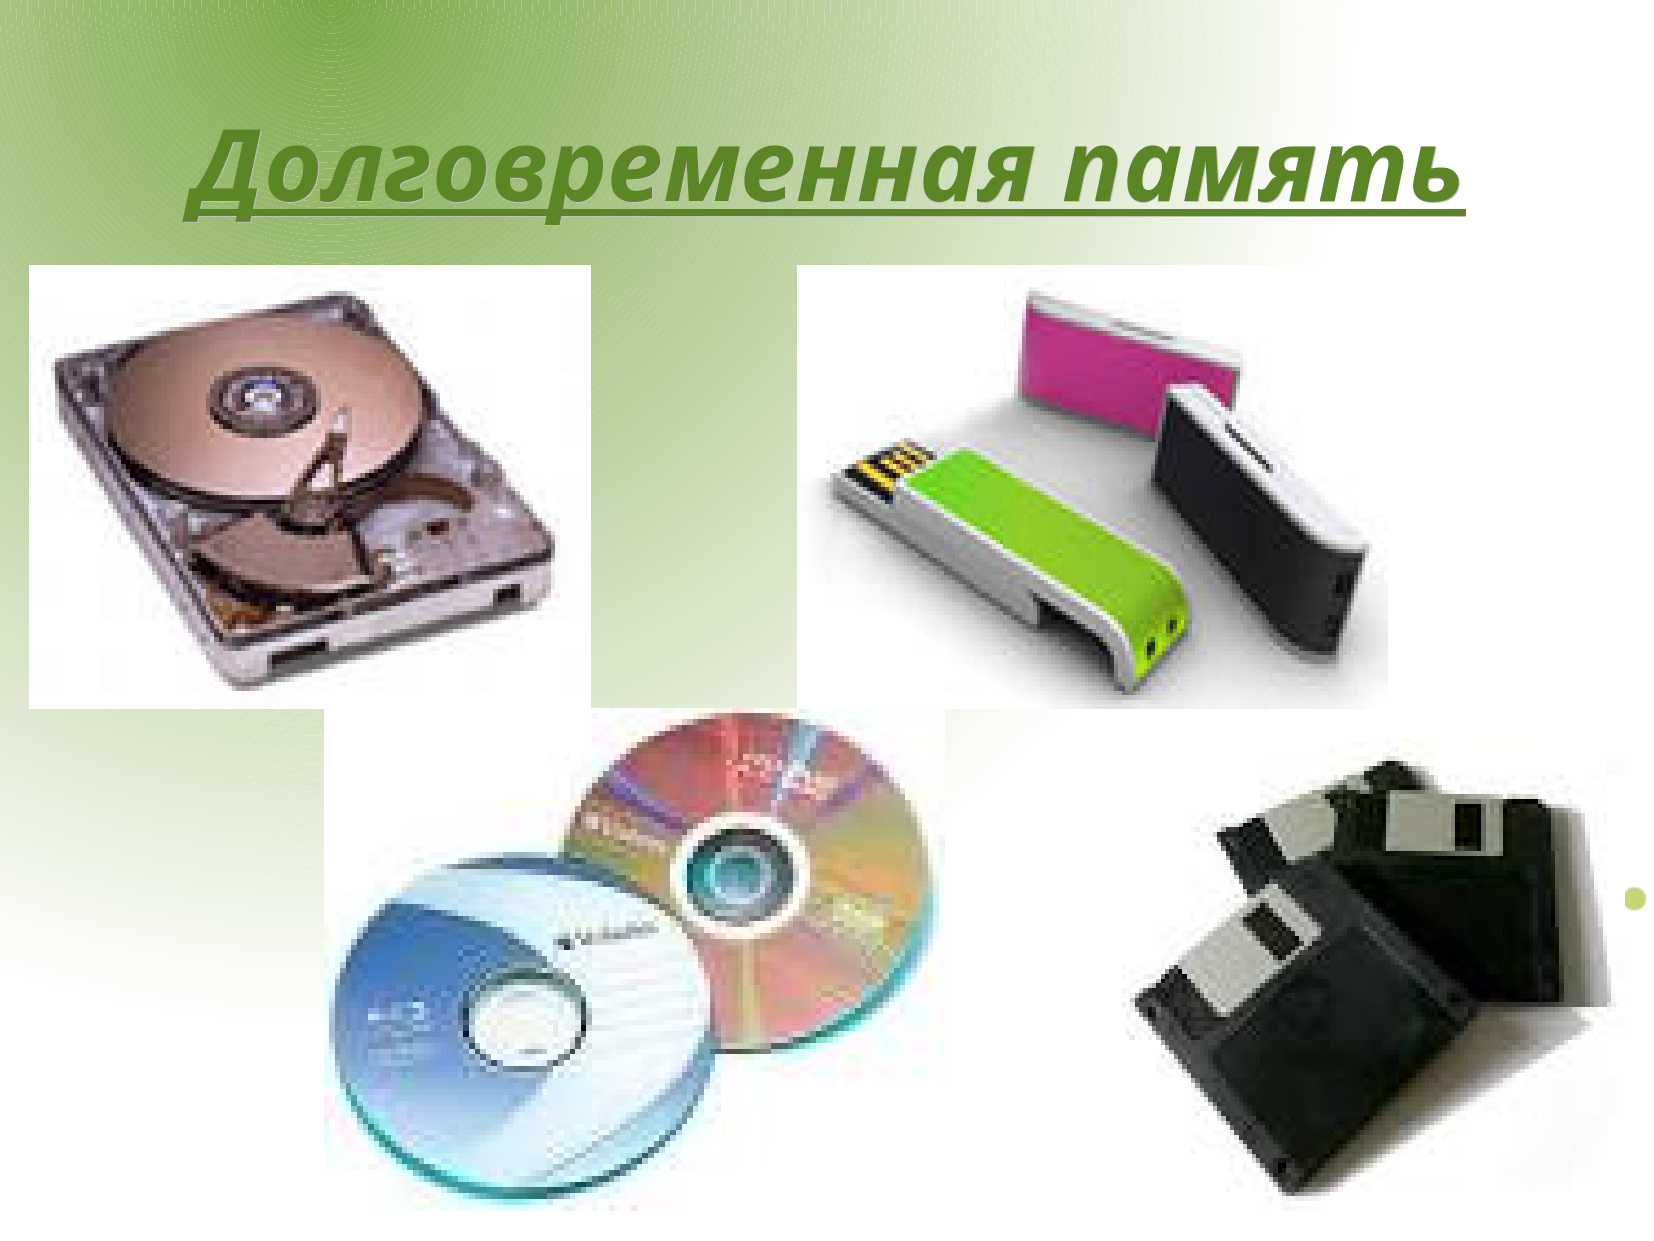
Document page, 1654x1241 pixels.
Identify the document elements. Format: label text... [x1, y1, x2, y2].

picture [29, 265, 1388, 1211]
title Долговременная память [123, 59, 1536, 267]
picture [1122, 738, 1654, 1211]
